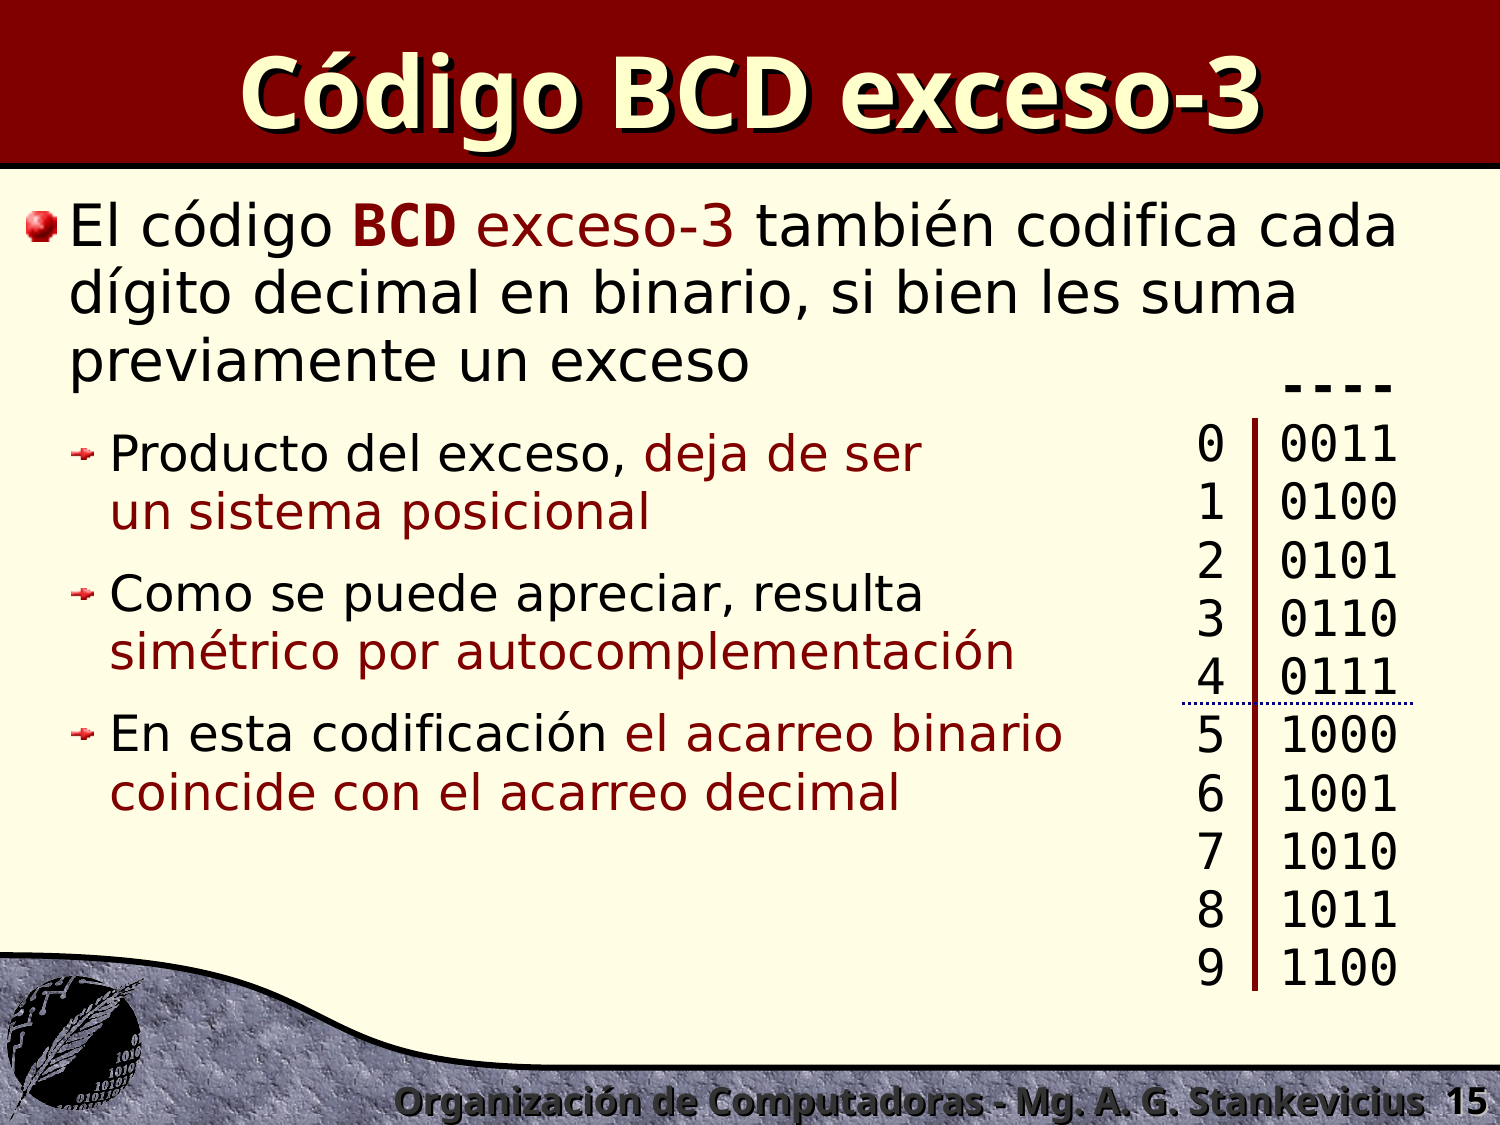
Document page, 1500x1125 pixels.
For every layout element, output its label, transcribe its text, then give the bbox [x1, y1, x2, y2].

picture [448, 1100, 455, 1110]
picture [802, 1100, 806, 1110]
text_box 0 1 2 3 4 5 6 7 8 9 [1180, 407, 1241, 1008]
picture [0, 959, 1500, 1125]
text_box ---- 0011 0100 0101 0110 0111 1000 1001 1010 1011 1100 [1263, 349, 1414, 1009]
picture [1058, 1100, 1065, 1110]
title Código BCD exceso-3 [15, 5, 1485, 160]
list El código BCD exceso-3 también codifica cada dígito decimal en binario, si bien les suma previamente un exceso Producto del exceso, deja de ser un sistema posicional Como se puede apreciar, resulta simétrico por autocomplementación En esta codificación el acarreo binario coincide con el acarreo decimal [11, 192, 1486, 935]
